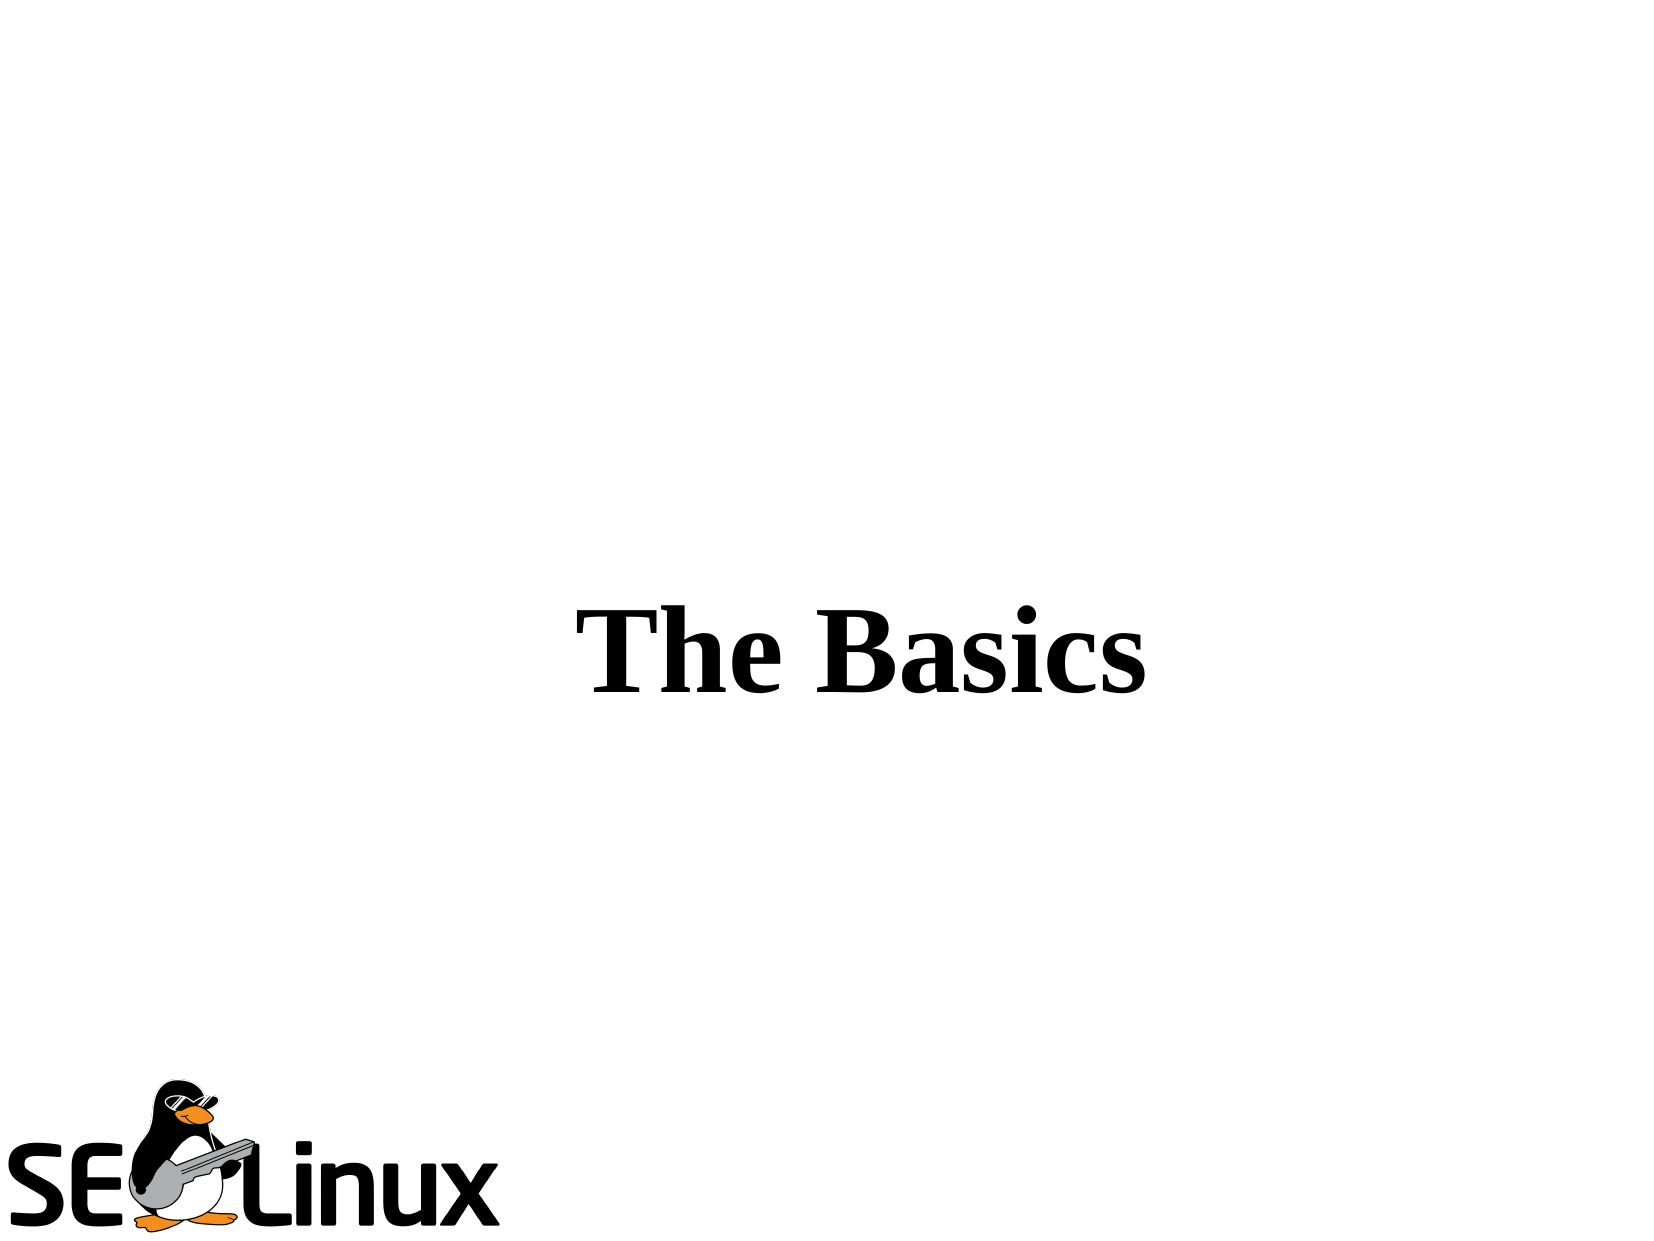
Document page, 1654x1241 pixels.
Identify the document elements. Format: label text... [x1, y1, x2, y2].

list The Basics [82, 290, 1571, 1010]
picture [0, 919, 526, 1241]
